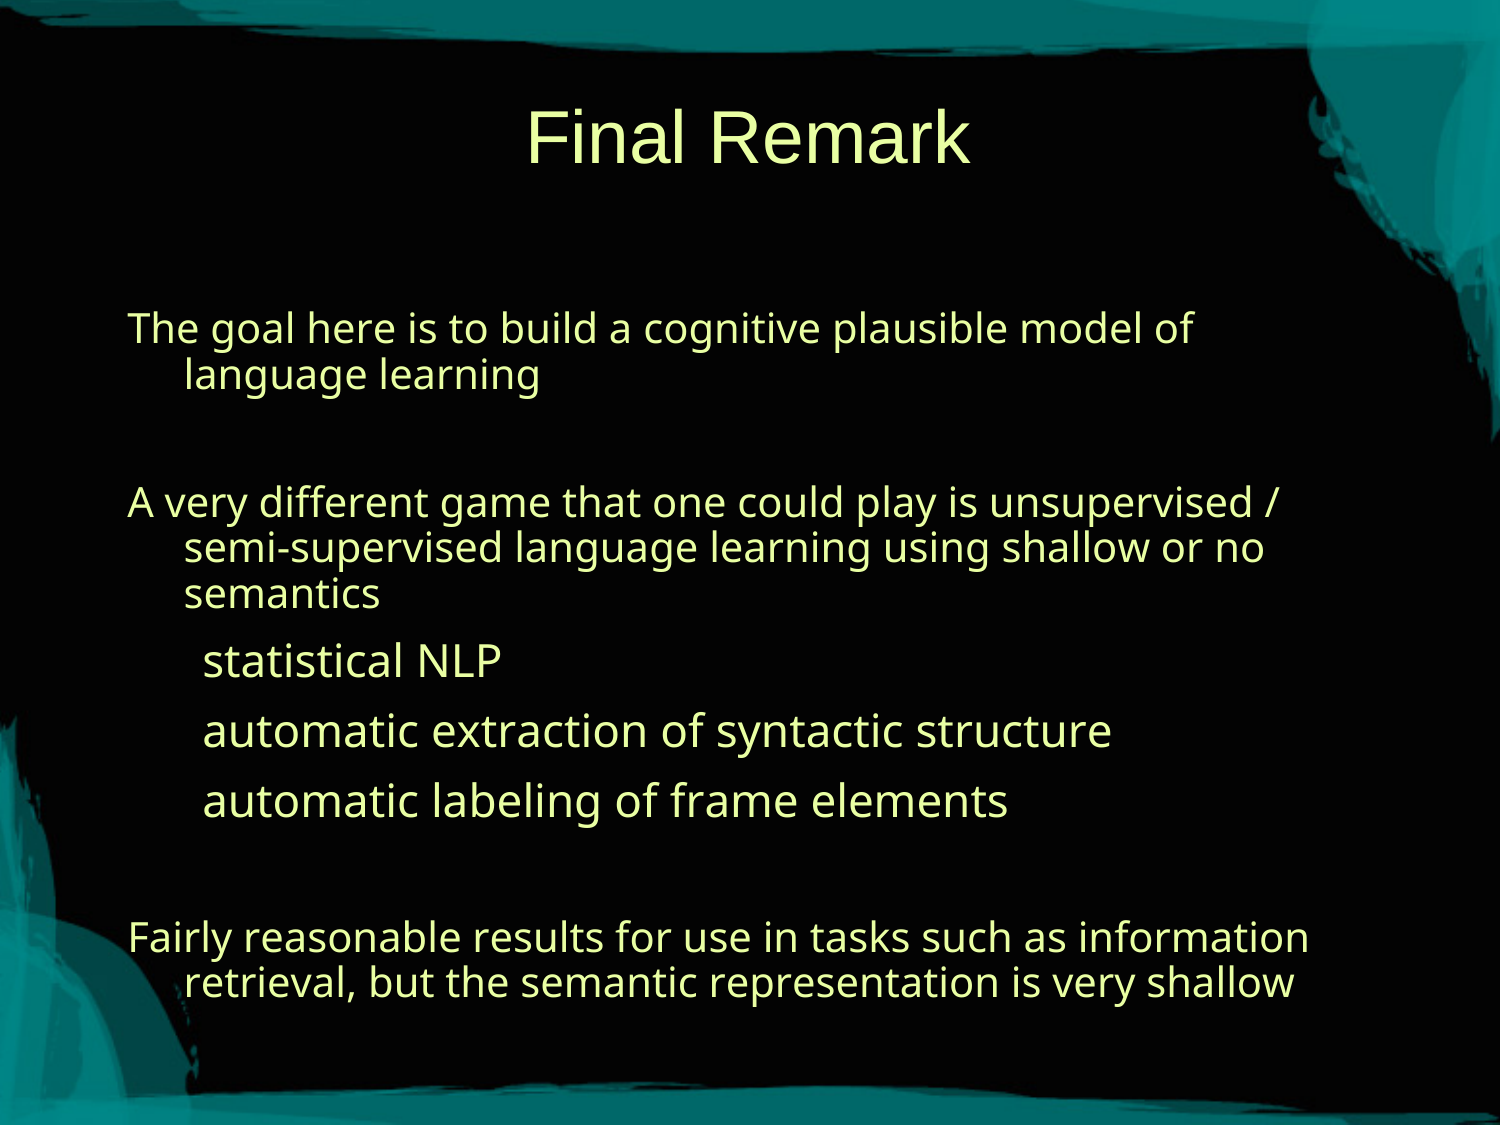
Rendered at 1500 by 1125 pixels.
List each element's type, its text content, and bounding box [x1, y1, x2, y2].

picture [0, 0, 1500, 1125]
title Final Remark [112, 49, 1388, 225]
list The goal here is to build a cognitive plausible model of language learning A very different game that one could play is unsupervised / semi-supervised language learning using shallow or no semantics statistical NLP automatic extraction of syntactic structure automatic labeling of frame elements Fairly reasonable results for use in tasks such as information retrieval, but the semantic representation is very shallow [112, 299, 1388, 1077]
